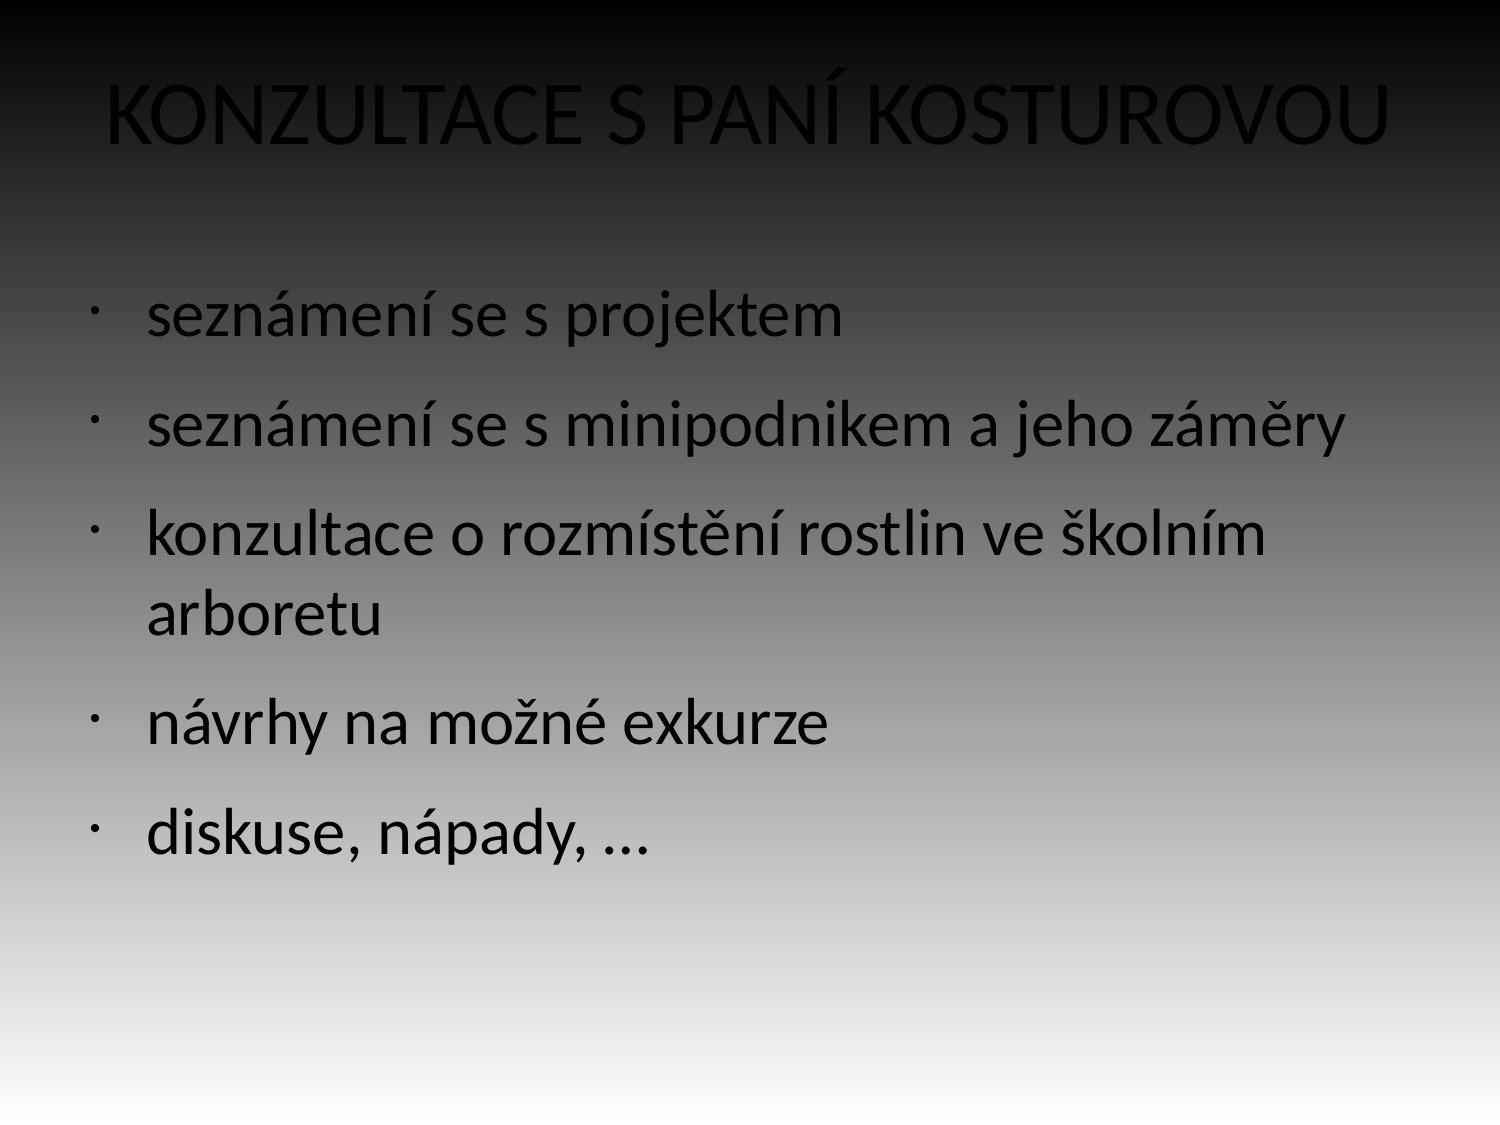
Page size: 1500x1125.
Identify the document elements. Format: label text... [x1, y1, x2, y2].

title KONZULTACE S PANÍ KOSTUROVOU [75, 45, 1425, 233]
list seznámení se s projektem seznámení se s minipodnikem a jeho záměry konzultace o rozmístění rostlin ve školním arboretu návrhy na možné exkurze diskuse, nápady, … [75, 262, 1425, 1005]
